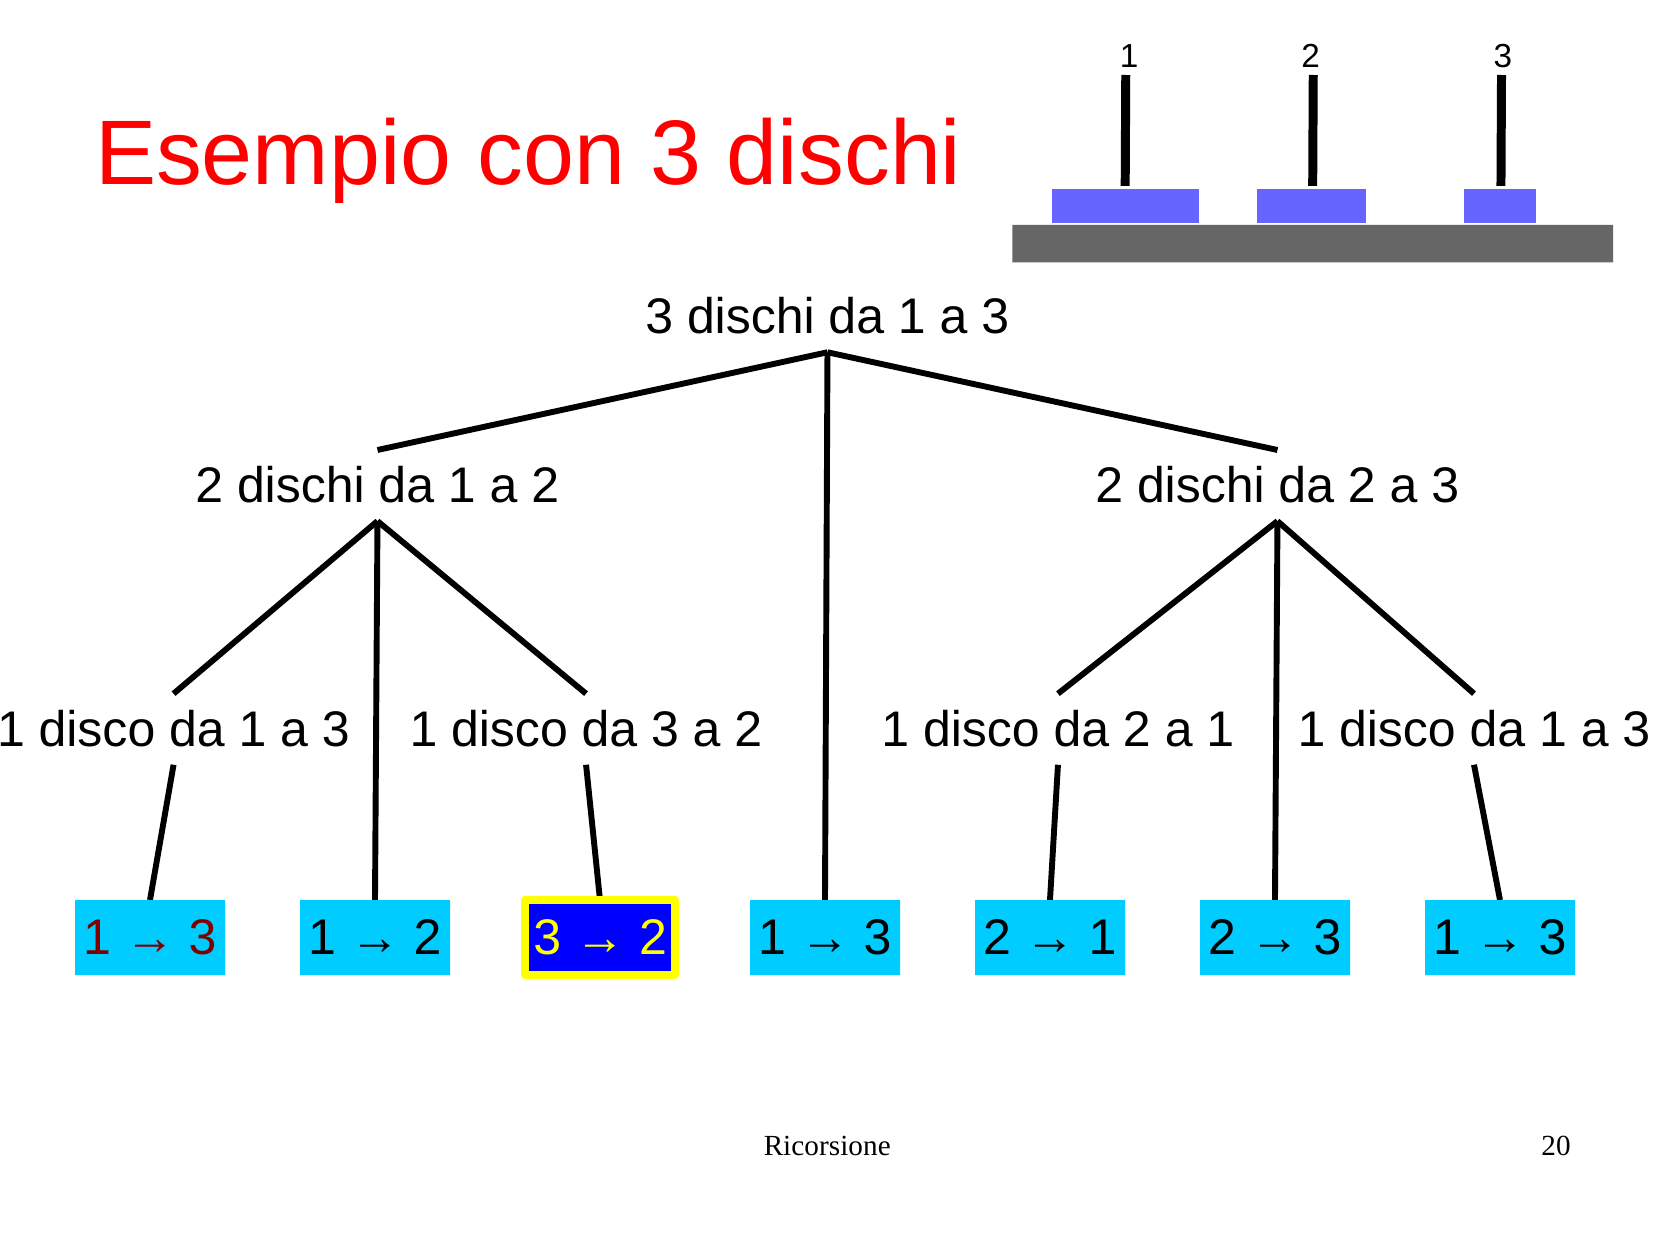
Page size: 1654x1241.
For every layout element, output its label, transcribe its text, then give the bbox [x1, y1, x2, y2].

text_box 1 → 3 [75, 900, 226, 976]
text_box 1 disco da 2 a 1 [866, 693, 1250, 765]
text_box 1 → 3 [750, 900, 901, 976]
text_box 2 dischi da 2 a 3 [1080, 450, 1475, 522]
text_box 1 disco da 1 a 3 [1282, 693, 1654, 765]
text_box 1 → 2 [300, 900, 451, 976]
text_box 3 → 2 [525, 900, 676, 976]
title Esempio con 3 dischi [82, 49, 976, 257]
text_box 3 dischi da 1 a 3 [630, 281, 1025, 353]
text_box [1012, 187, 1614, 263]
text_box 2 [1301, 37, 1358, 76]
text_box 1 disco da 1 a 3 [0, 693, 365, 765]
text_box 1 → 3 [1425, 900, 1576, 976]
text_box 3 [1493, 37, 1539, 76]
text_box 2 → 3 [1200, 900, 1351, 976]
text_box 1 [1119, 37, 1165, 76]
text_box 2 dischi da 1 a 2 [180, 450, 575, 522]
text_box 1 disco da 3 a 2 [394, 693, 778, 765]
text_box 2 → 1 [975, 900, 1126, 976]
